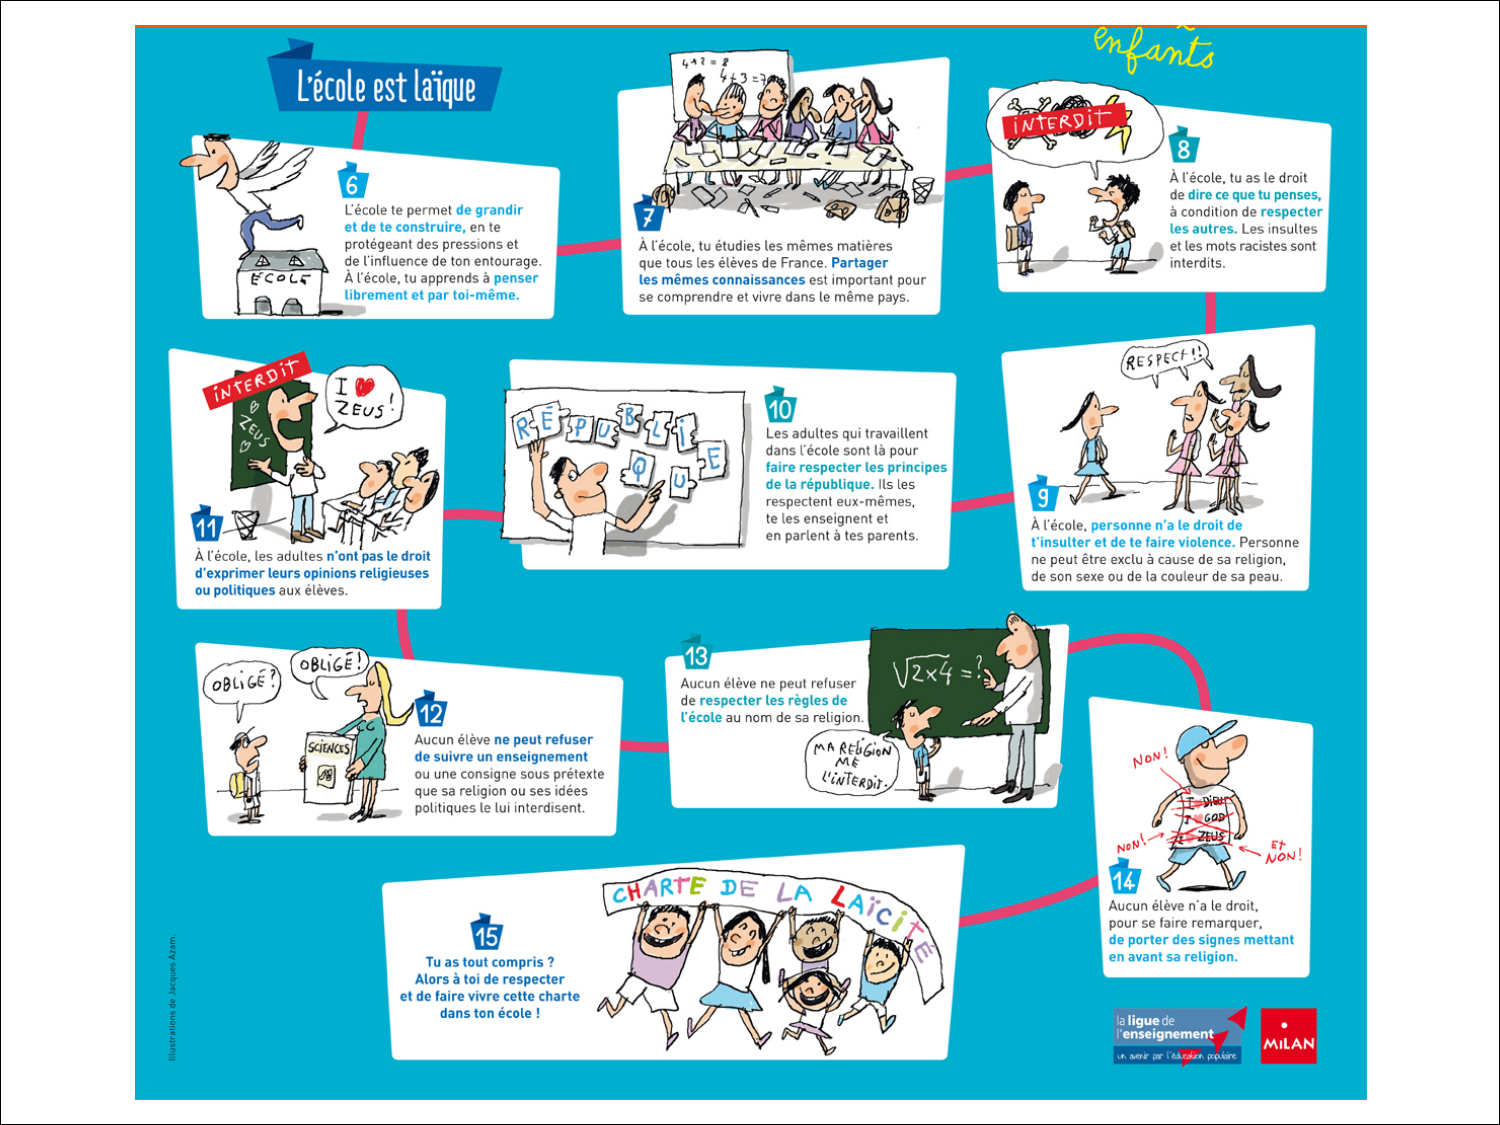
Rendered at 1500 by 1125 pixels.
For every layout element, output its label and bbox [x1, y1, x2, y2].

picture [135, 25, 1367, 1100]
text_box [0, 0, 1500, 1125]
